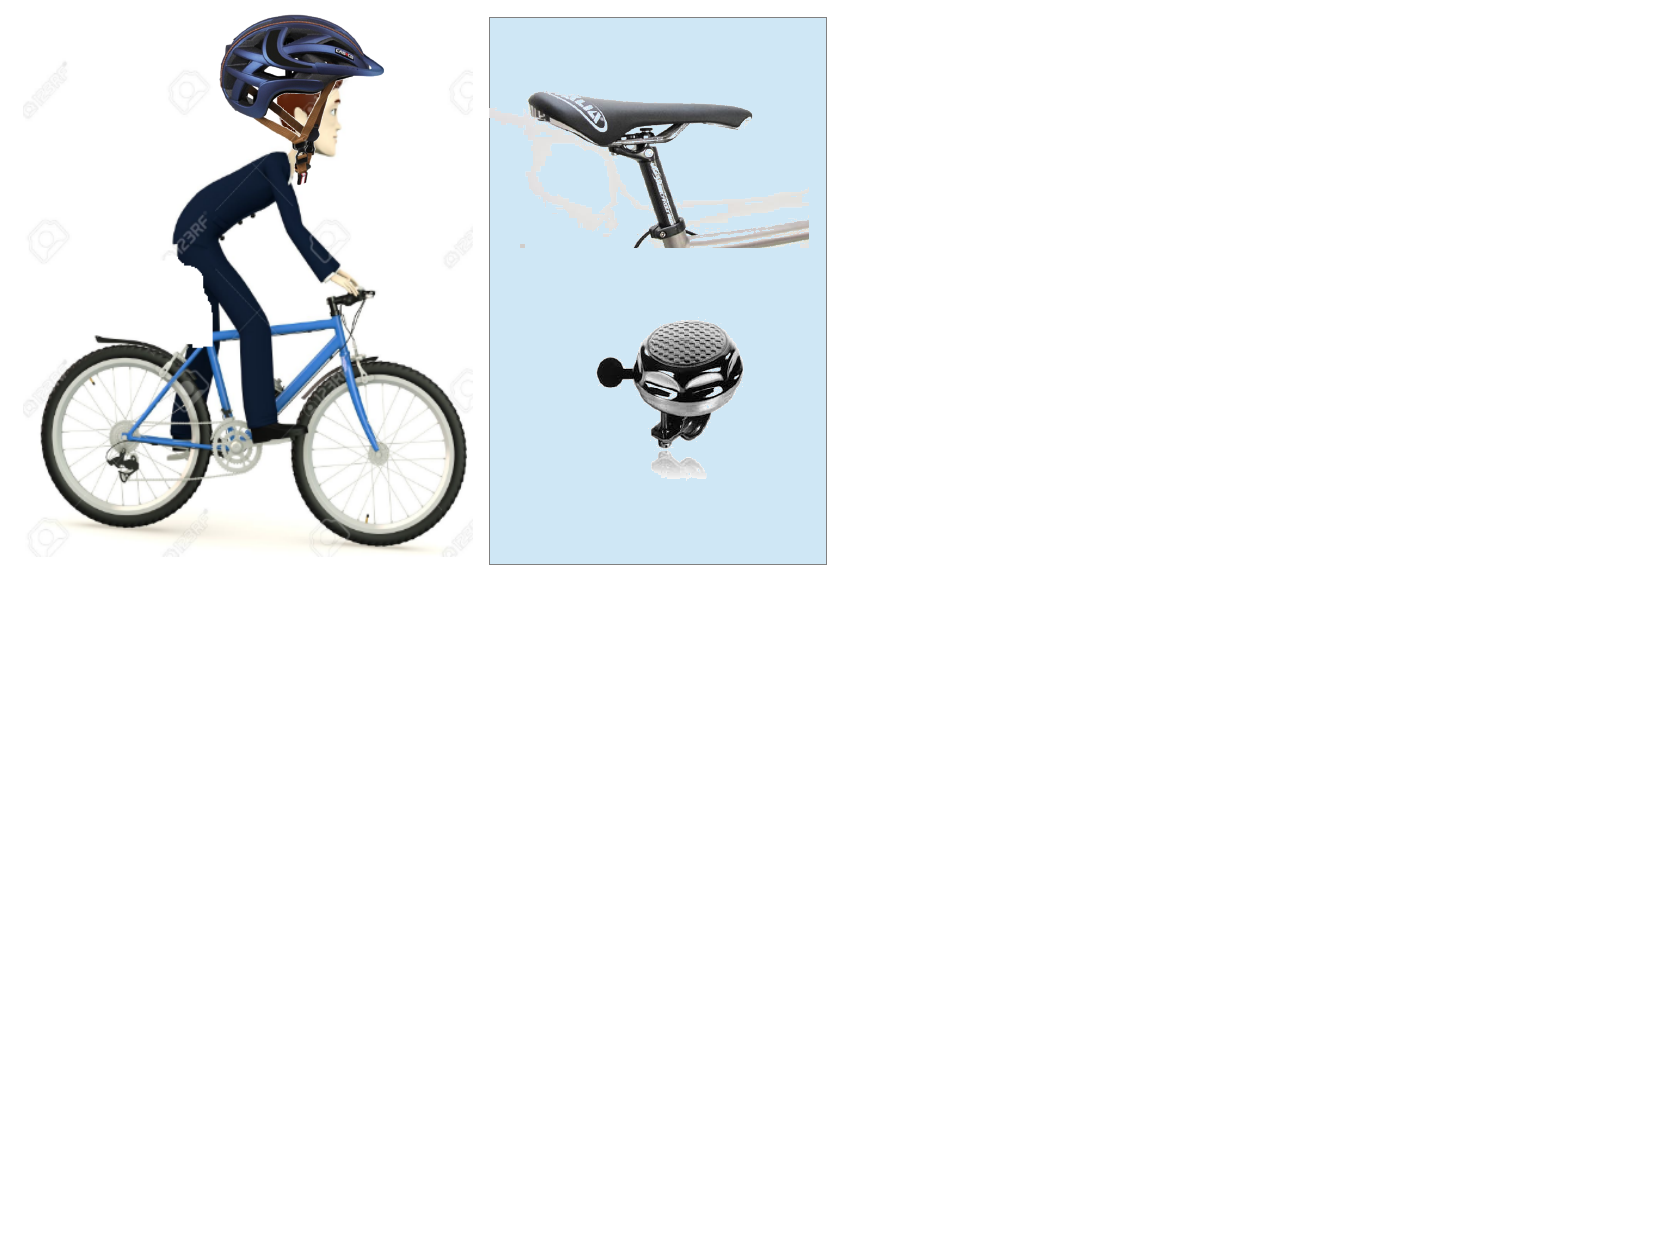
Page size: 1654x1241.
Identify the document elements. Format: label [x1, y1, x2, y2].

picture [489, 47, 809, 249]
picture [566, 307, 777, 484]
text_box [489, 17, 827, 565]
picture [23, 11, 473, 557]
